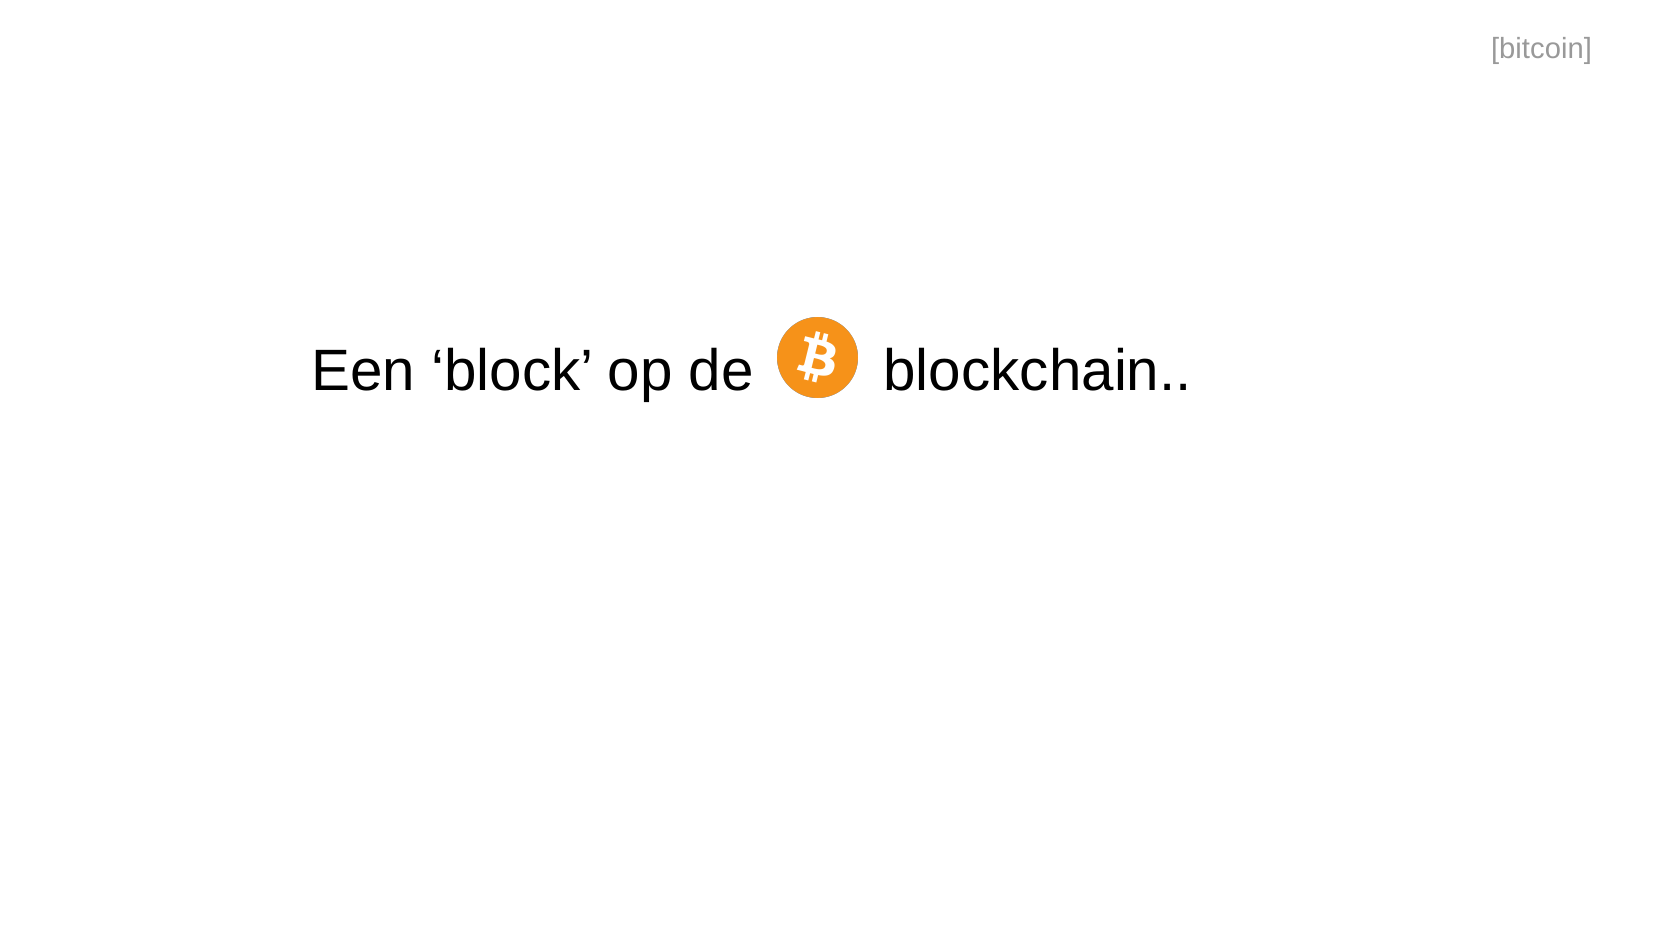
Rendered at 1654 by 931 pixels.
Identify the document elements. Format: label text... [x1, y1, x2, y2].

text_box Een ‘block’ op de blockchain.. [296, 329, 1310, 475]
picture [777, 317, 858, 398]
text_box [bitcoin] [1476, 24, 1623, 76]
